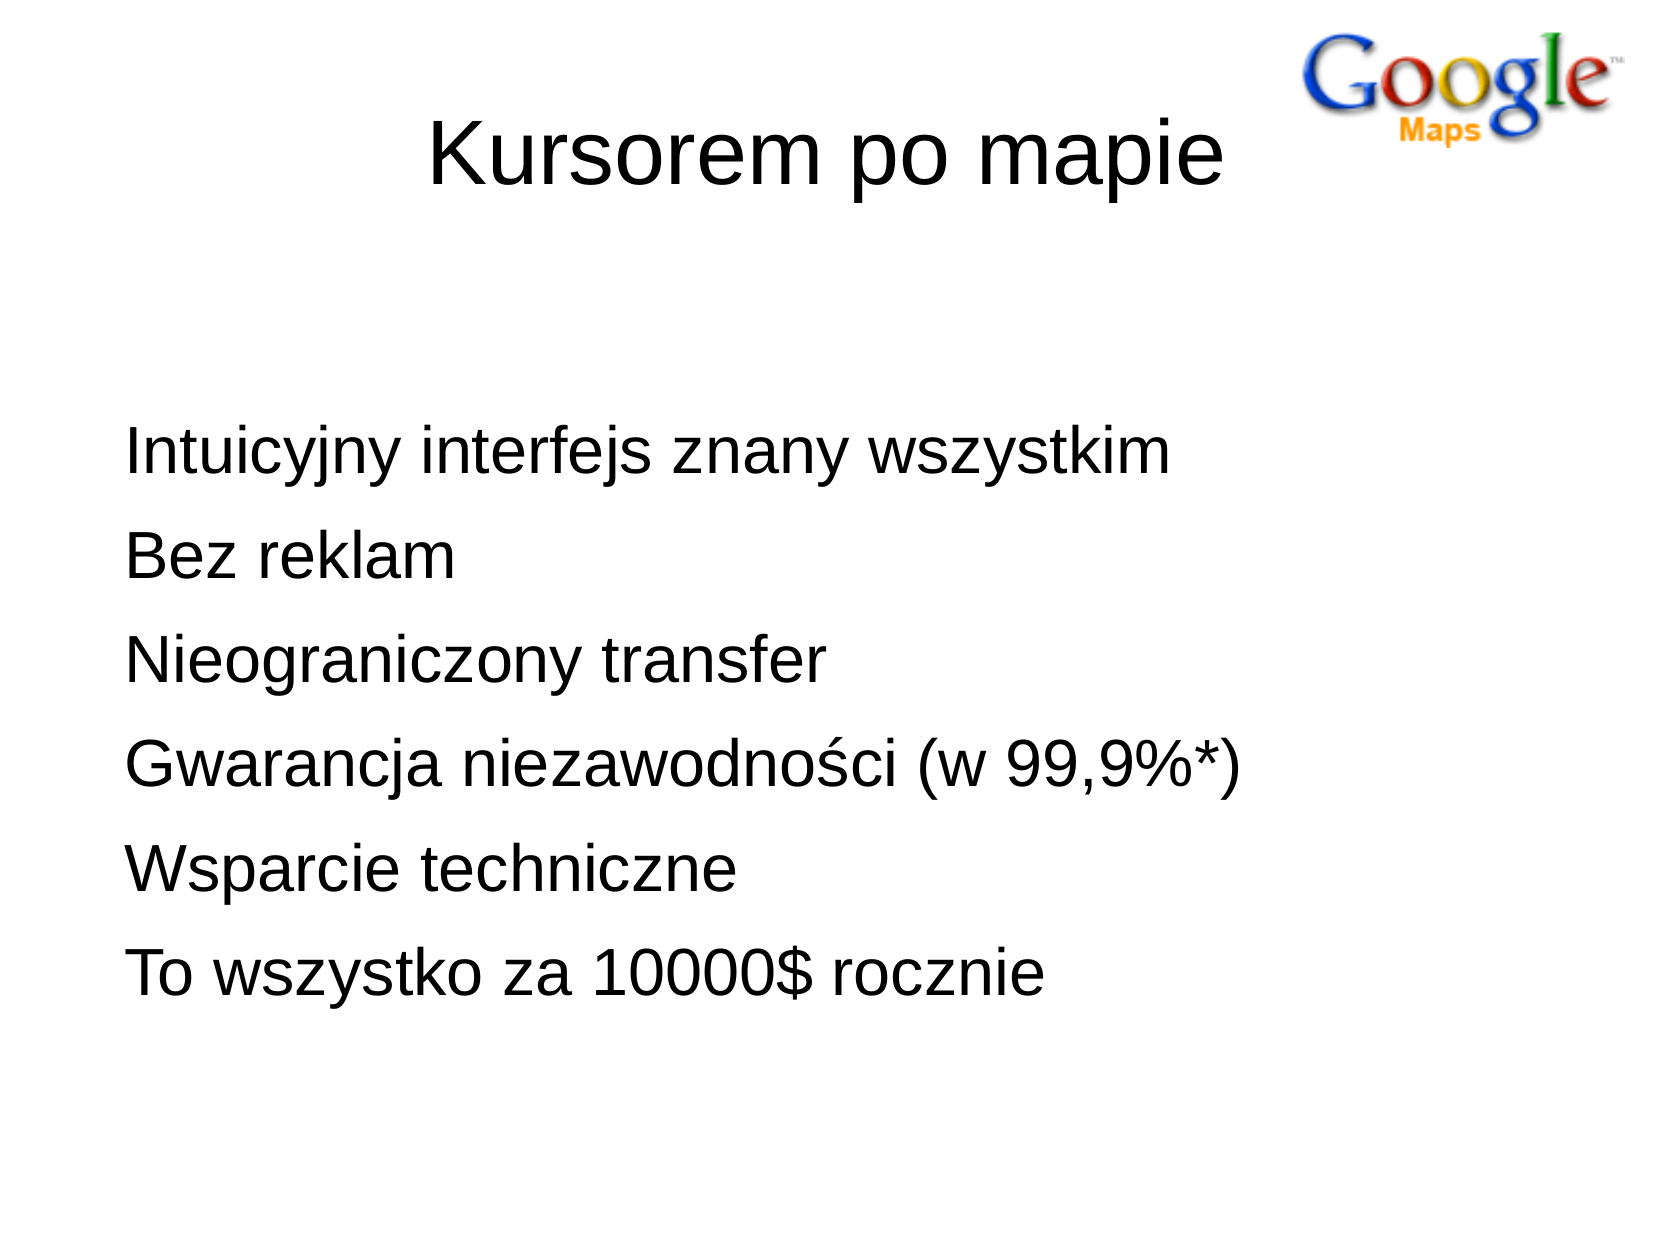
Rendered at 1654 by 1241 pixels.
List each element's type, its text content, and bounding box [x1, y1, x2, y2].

list Intuicyjny interfejs znany wszystkim Bez reklam Nieograniczony transfer Gwarancja niezawodności (w 99,9%*) Wsparcie techniczne To wszystko za 10000$ rocznie [106, 413, 1595, 1069]
picture [1299, 29, 1625, 148]
title Kursorem po mapie [82, 56, 1571, 250]
